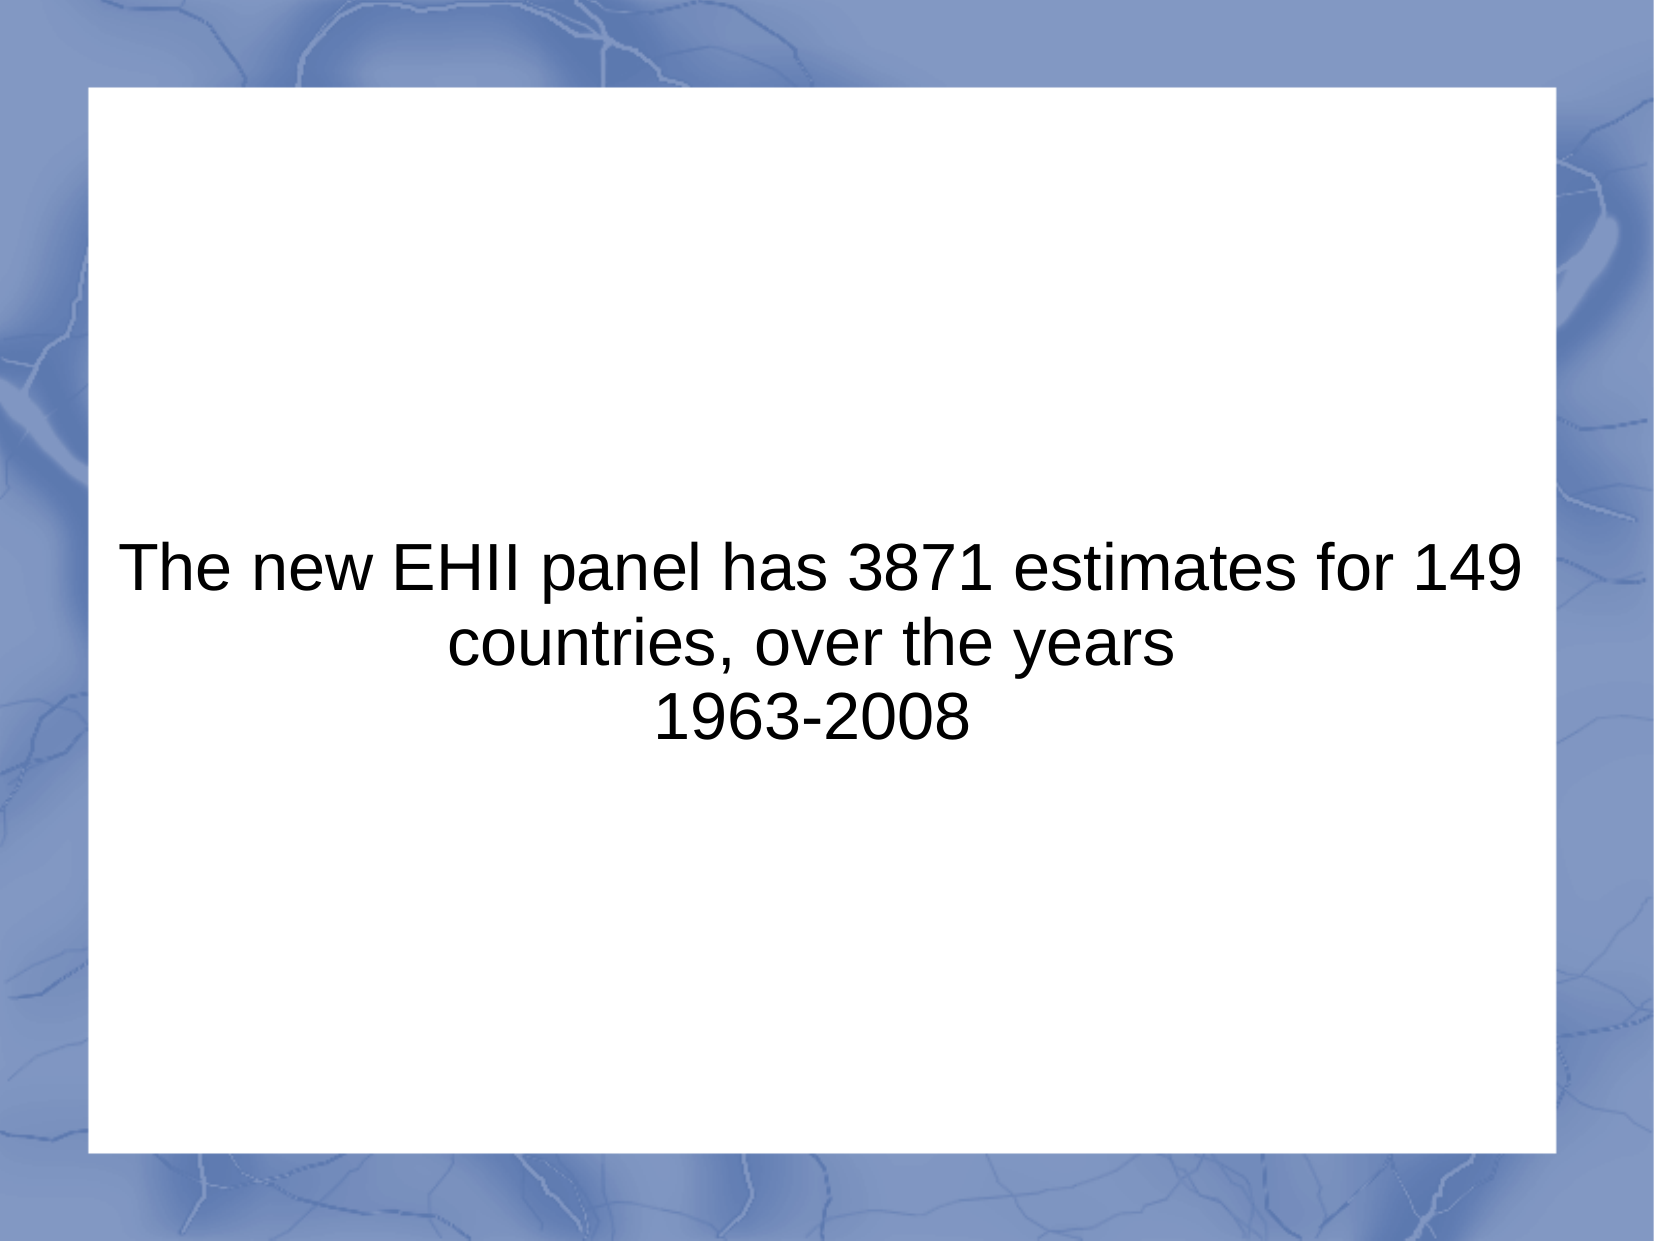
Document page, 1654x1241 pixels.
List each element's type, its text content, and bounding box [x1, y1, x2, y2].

text_box The new EHII panel has 3871 estimates for 149 countries, over the years 1963-2008 [105, 450, 1538, 751]
picture [0, 0, 1654, 1241]
